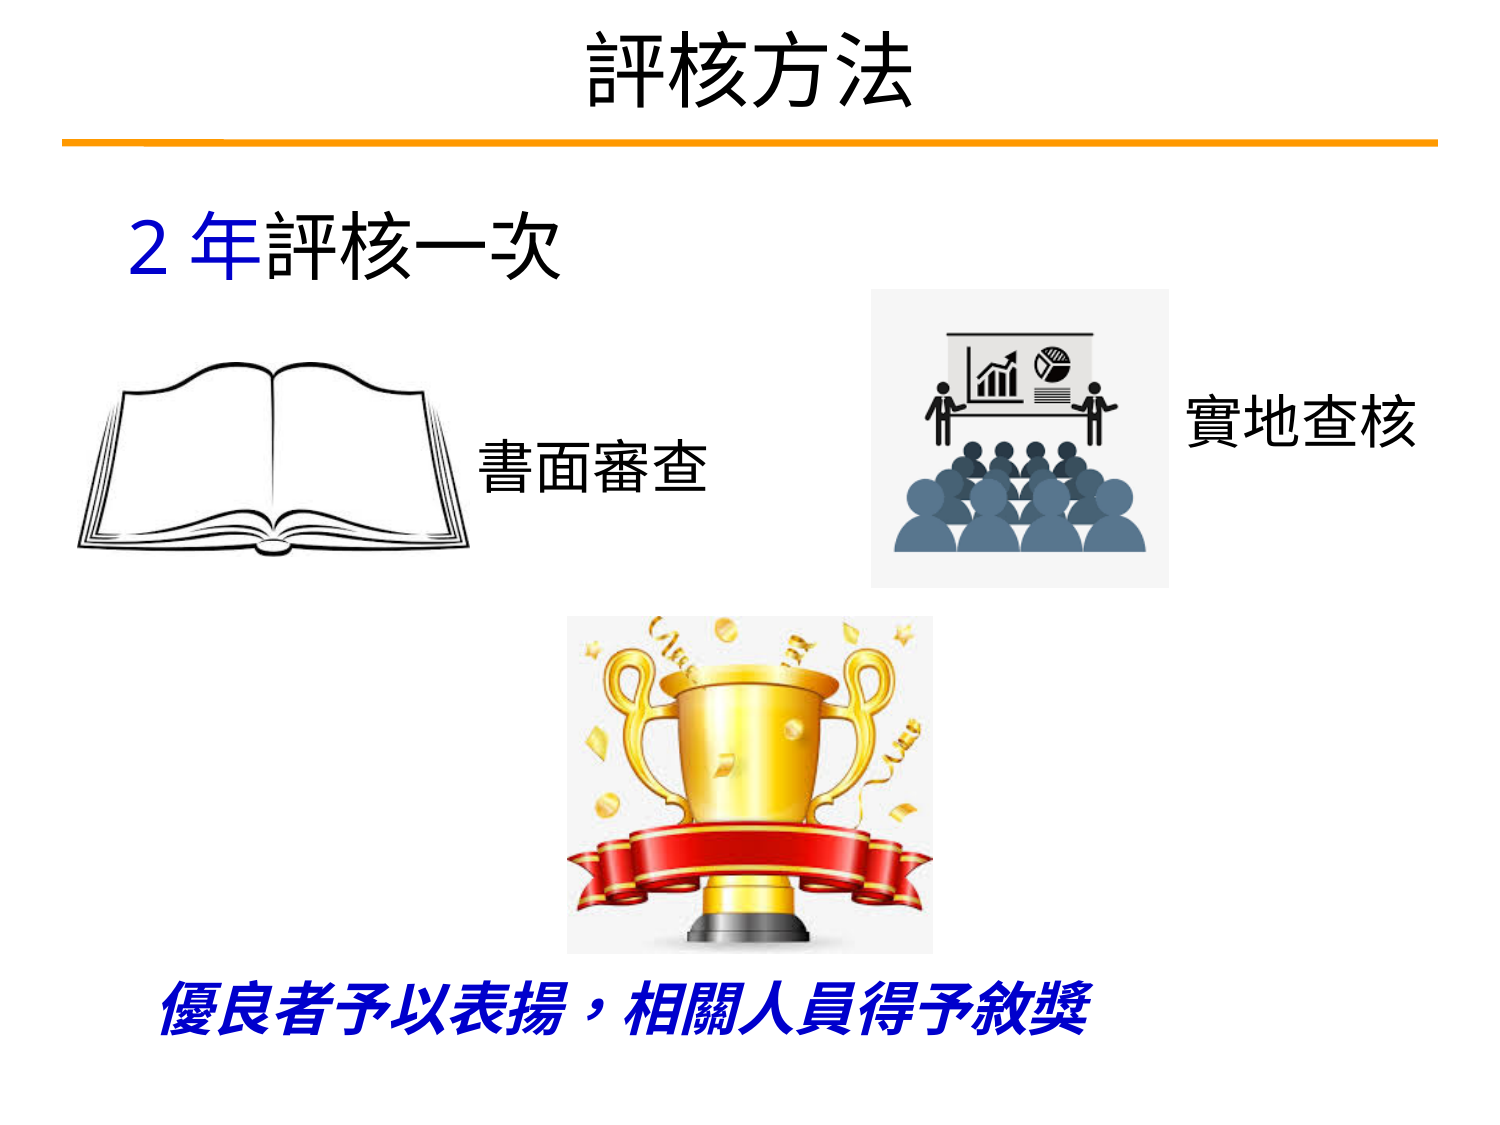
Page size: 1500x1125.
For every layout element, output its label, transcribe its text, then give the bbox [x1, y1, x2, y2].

text_box 書面審查 [470, 422, 871, 508]
text_box 2年評核一次 [112, 192, 579, 298]
picture [77, 362, 470, 557]
title 評核方法 [75, 0, 1425, 138]
text_box 實地查核 [1170, 378, 1433, 463]
picture [871, 289, 1169, 588]
text_box 優良者予以表揚，相關人員得予敘獎 [139, 965, 1361, 1050]
picture [567, 616, 933, 954]
